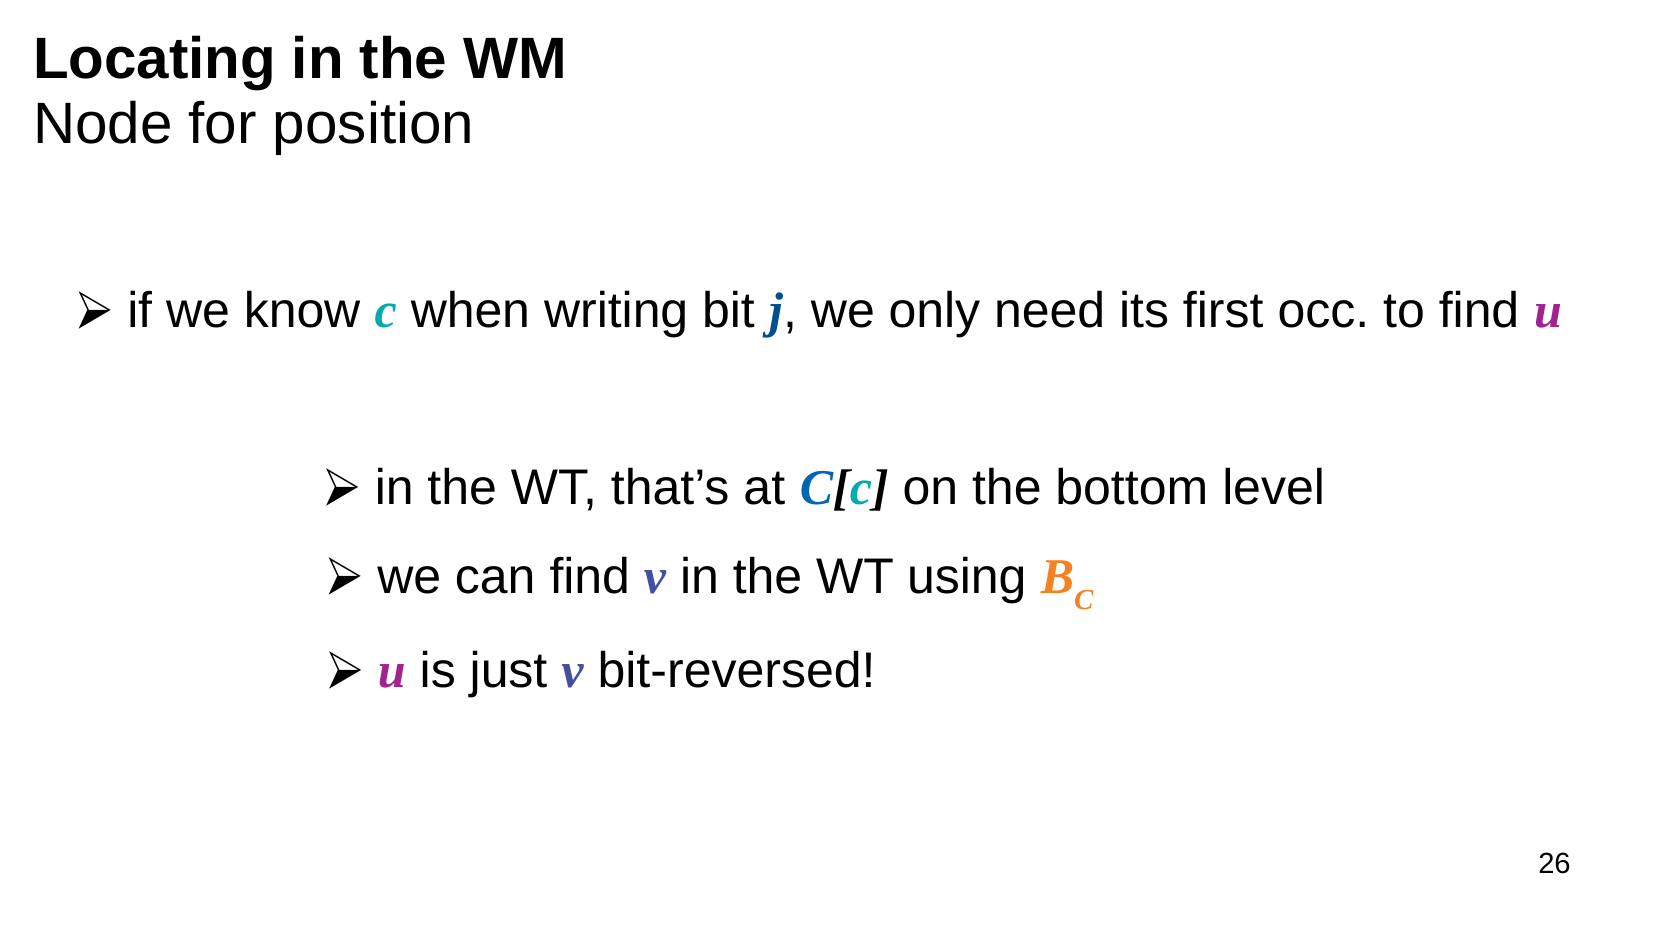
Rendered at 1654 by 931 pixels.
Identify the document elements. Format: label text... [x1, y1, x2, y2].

text_box ⮚ in the WT, that’s at C[c] on the bottom level [308, 451, 1362, 523]
text_box ⮚ if we know c when writing bit j, we only need its first occ. to find u [61, 274, 1593, 346]
text_box ⮚ we can find v in the WT using BC [311, 540, 1146, 624]
text_box ⮚ u is just v bit-reversed! [311, 635, 923, 709]
text_box Locating in the WM Node for position [18, 17, 614, 163]
